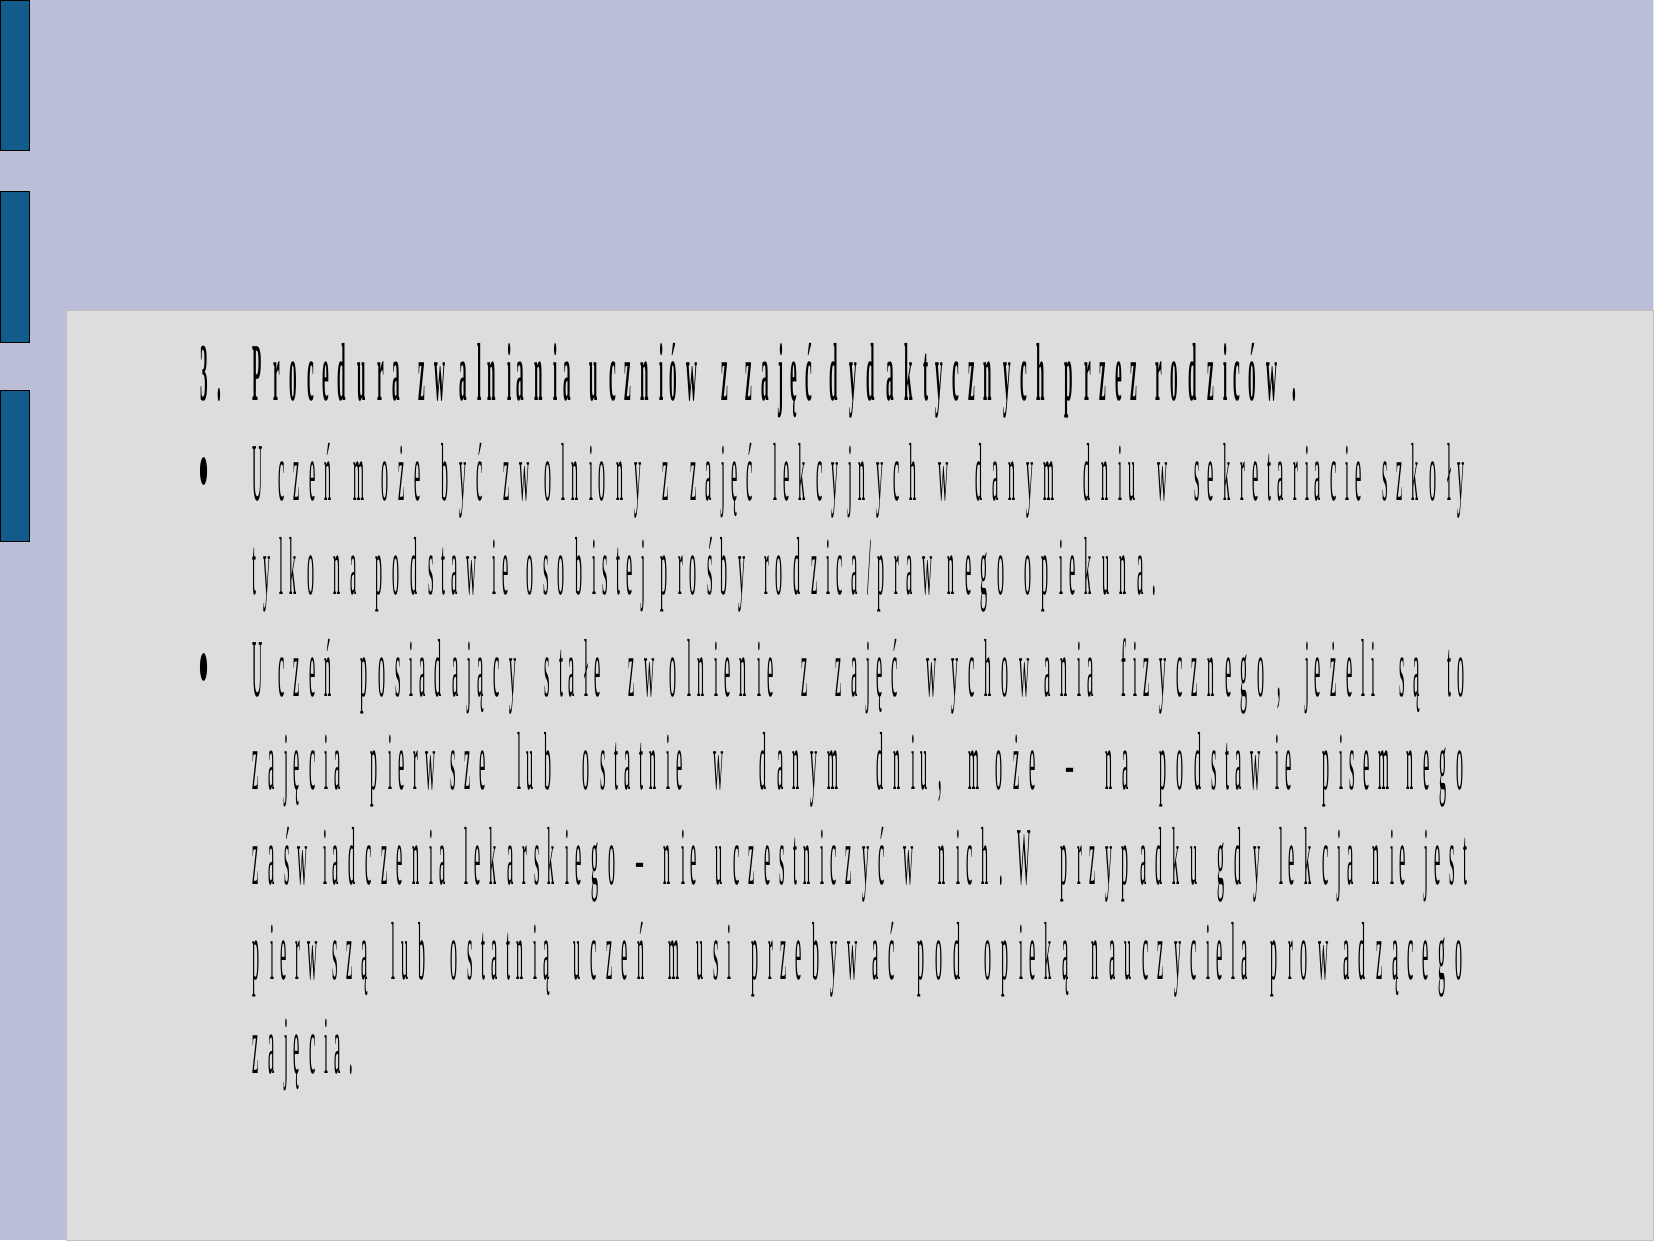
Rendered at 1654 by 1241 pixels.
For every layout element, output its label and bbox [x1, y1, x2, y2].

picture [147, 324, 1477, 1093]
